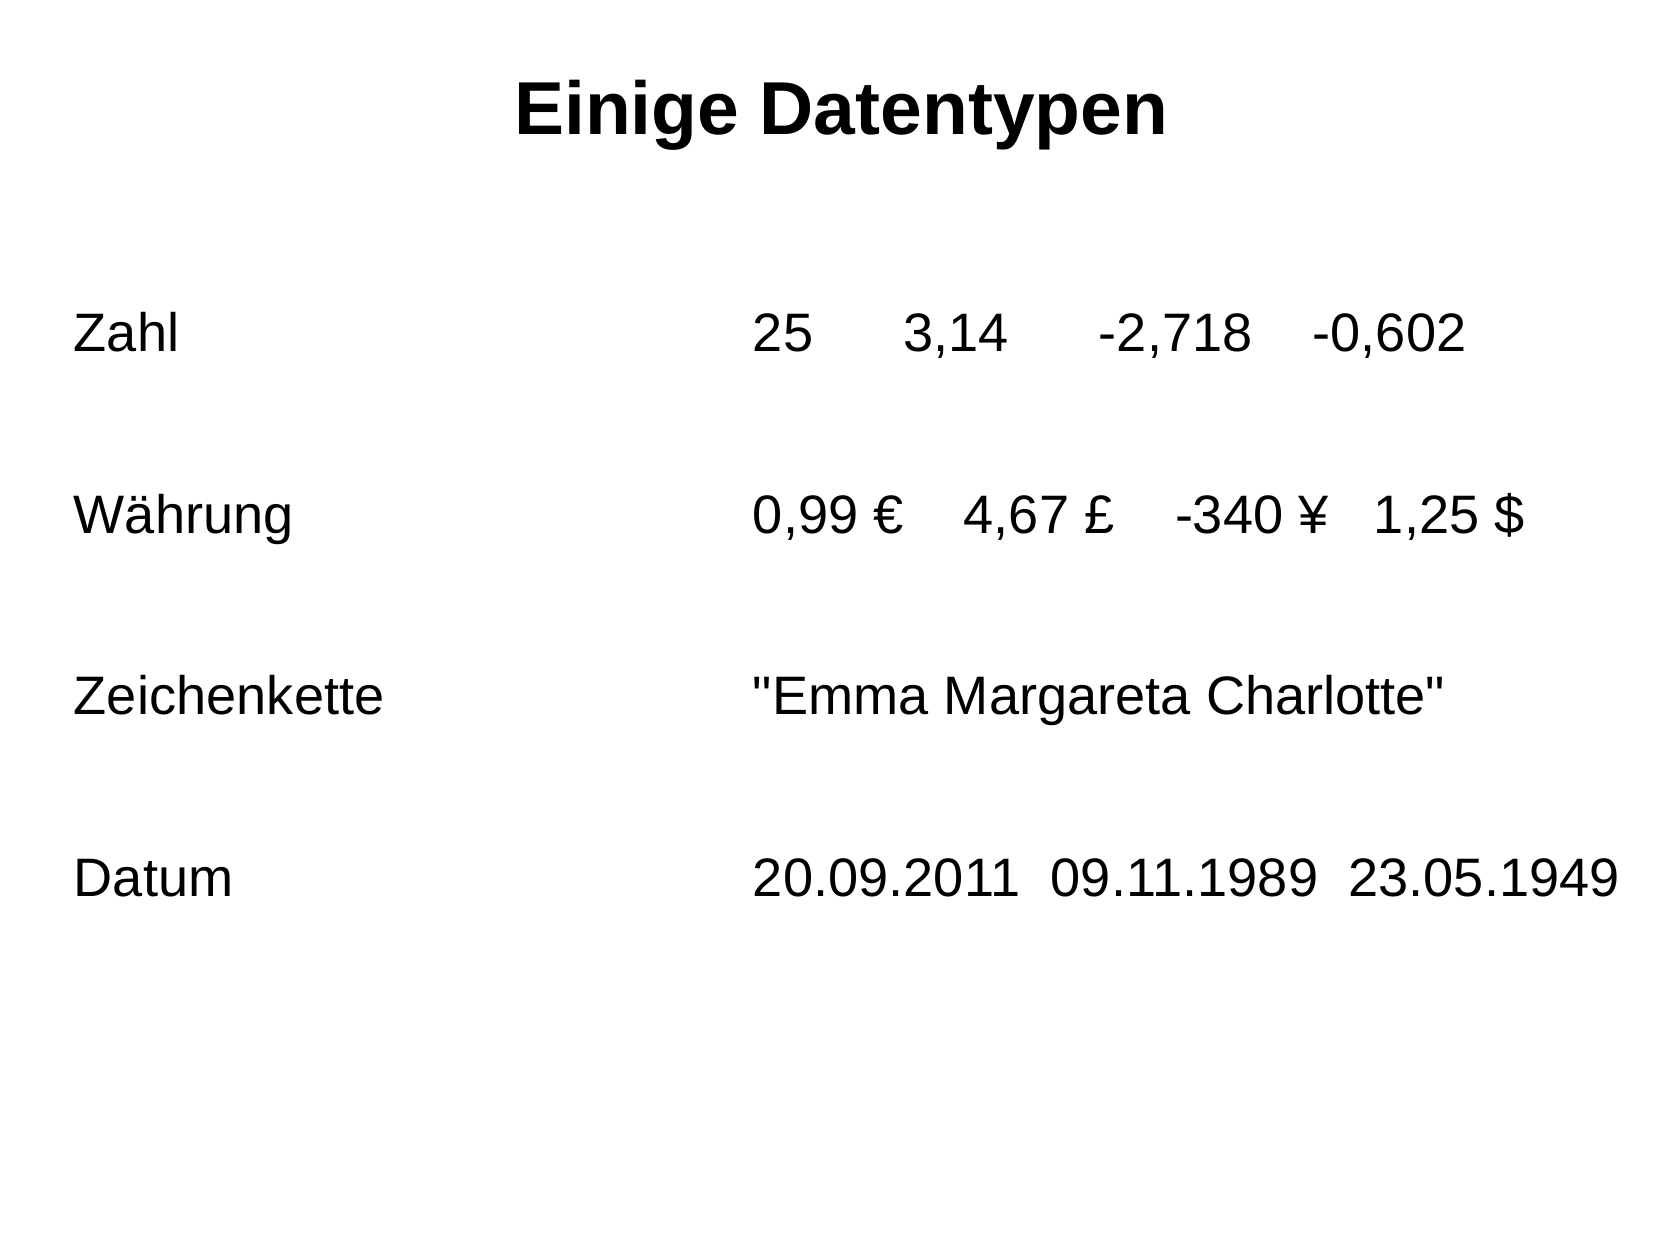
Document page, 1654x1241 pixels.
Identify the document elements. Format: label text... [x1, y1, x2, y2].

text_box 25 3,14 -2,718 -0,602 0,99 € 4,67 £ -340 ¥ 1,25 $ "Emma Margareta Charlotte" 20.09.2011 09.11.1989 23.05.1949 [738, 295, 1654, 916]
text_box Einige Datentypen [118, 59, 1565, 158]
text_box Zahl Währung Zeichenkette Datum [59, 295, 650, 916]
